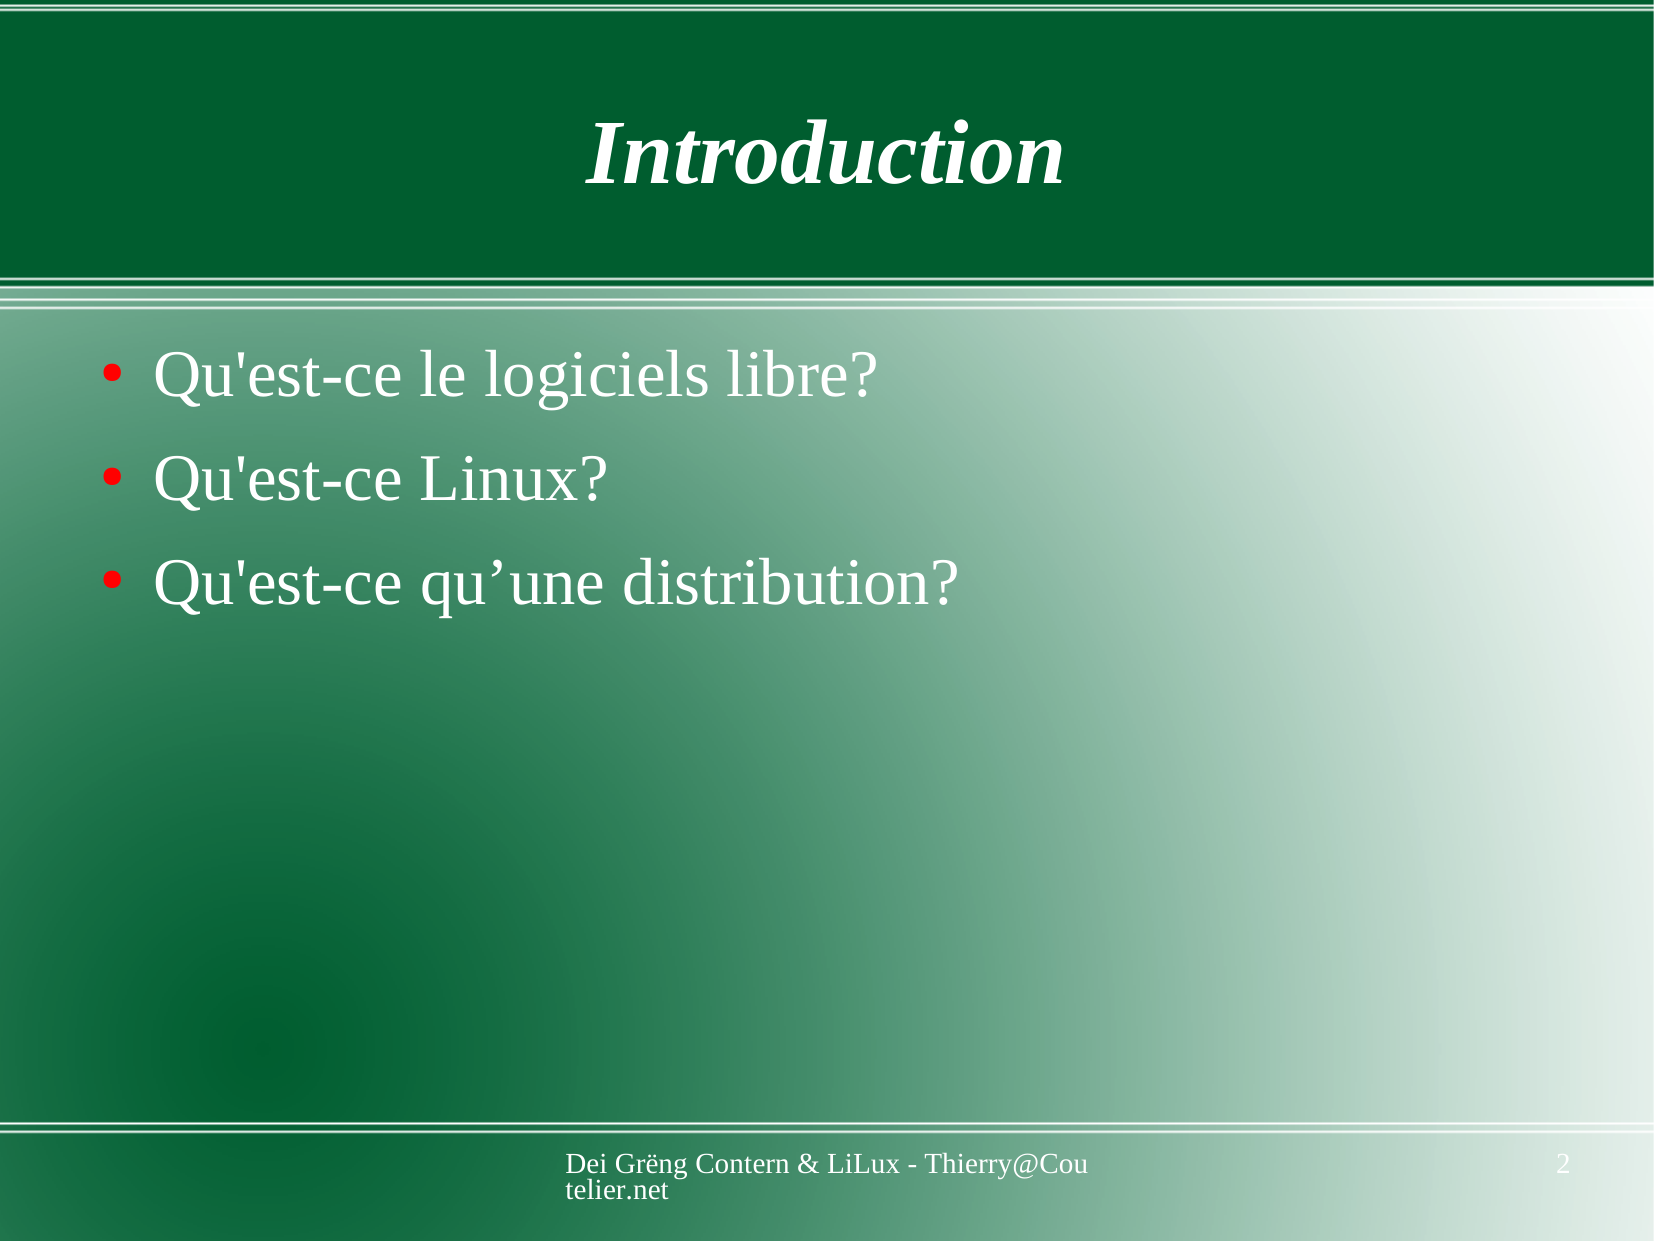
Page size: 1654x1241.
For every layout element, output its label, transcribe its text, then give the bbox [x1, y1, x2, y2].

list Qu'est-ce le logiciels libre? Qu'est-ce Linux? Qu'est-ce qu’une distribution? [82, 337, 1571, 1057]
title Introduction [82, 49, 1571, 257]
picture [0, 0, 1654, 1241]
